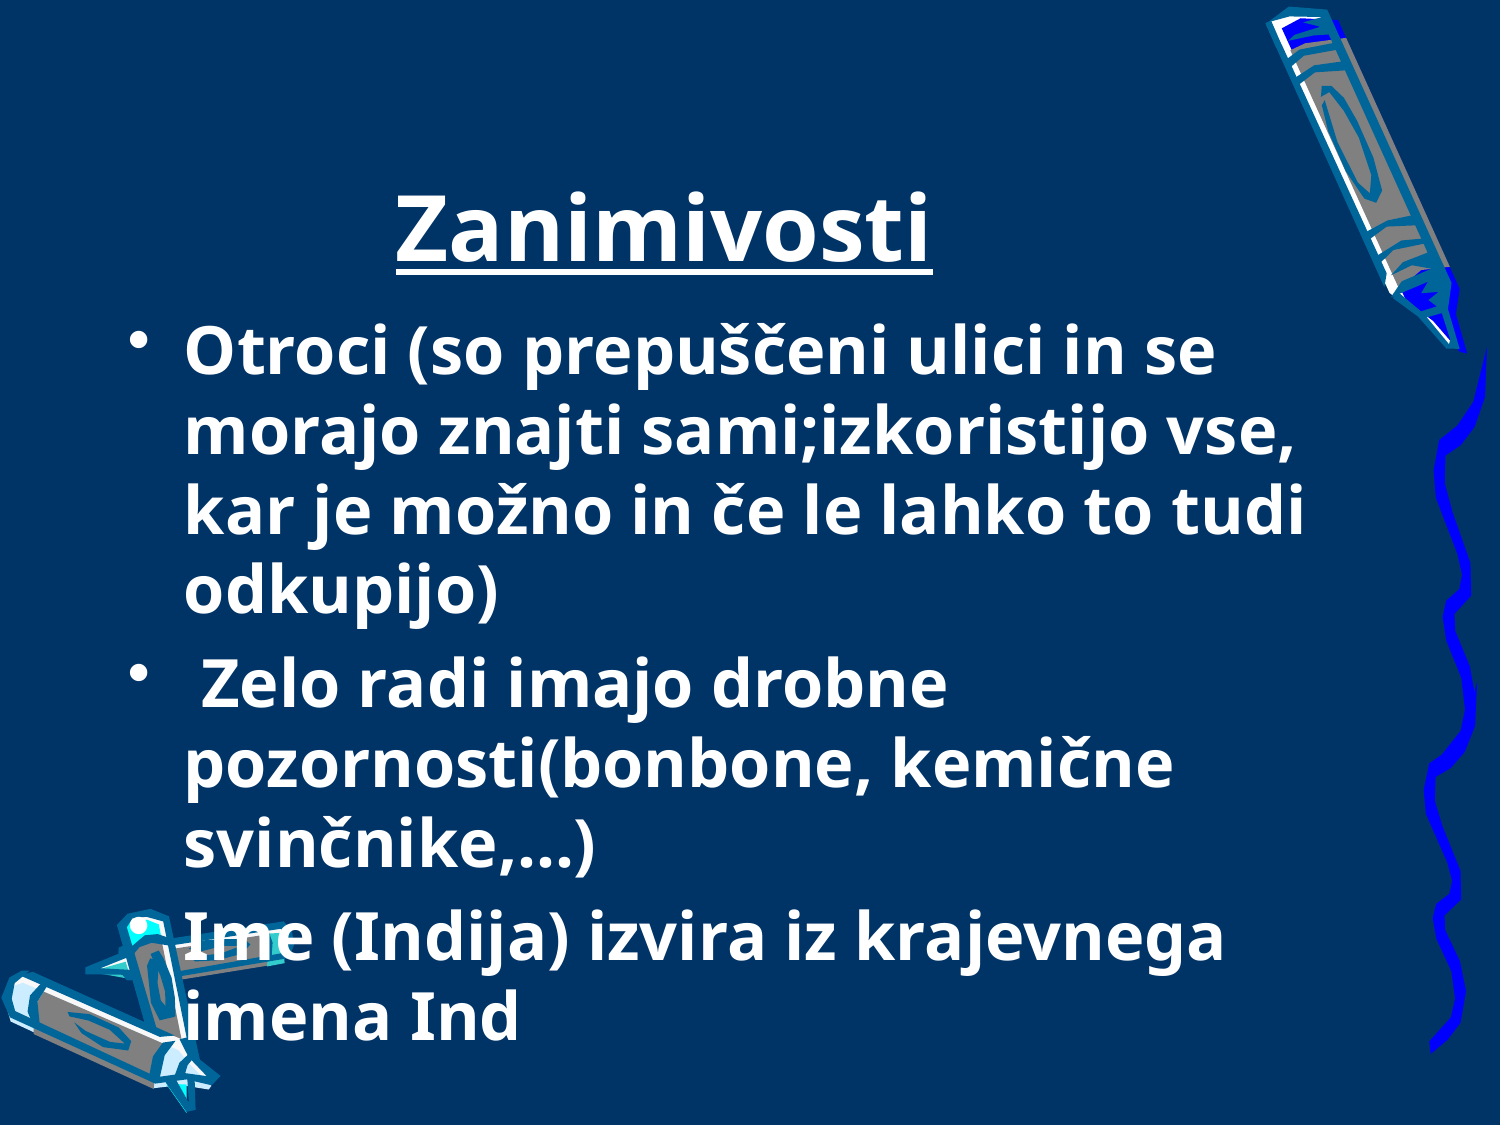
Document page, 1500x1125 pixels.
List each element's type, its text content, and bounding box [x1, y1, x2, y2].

title Zanimivosti [112, 24, 1240, 288]
list Otroci (so prepuščeni ulici in se morajo znajti sami;izkoristijo vse, kar je možno in če le lahko to tudi odkupijo) Zelo radi imajo drobne pozornosti(bonbone, kemične svinčnike,…) Ime (Indija) izvira iz krajevnega imena Ind [112, 299, 1375, 900]
